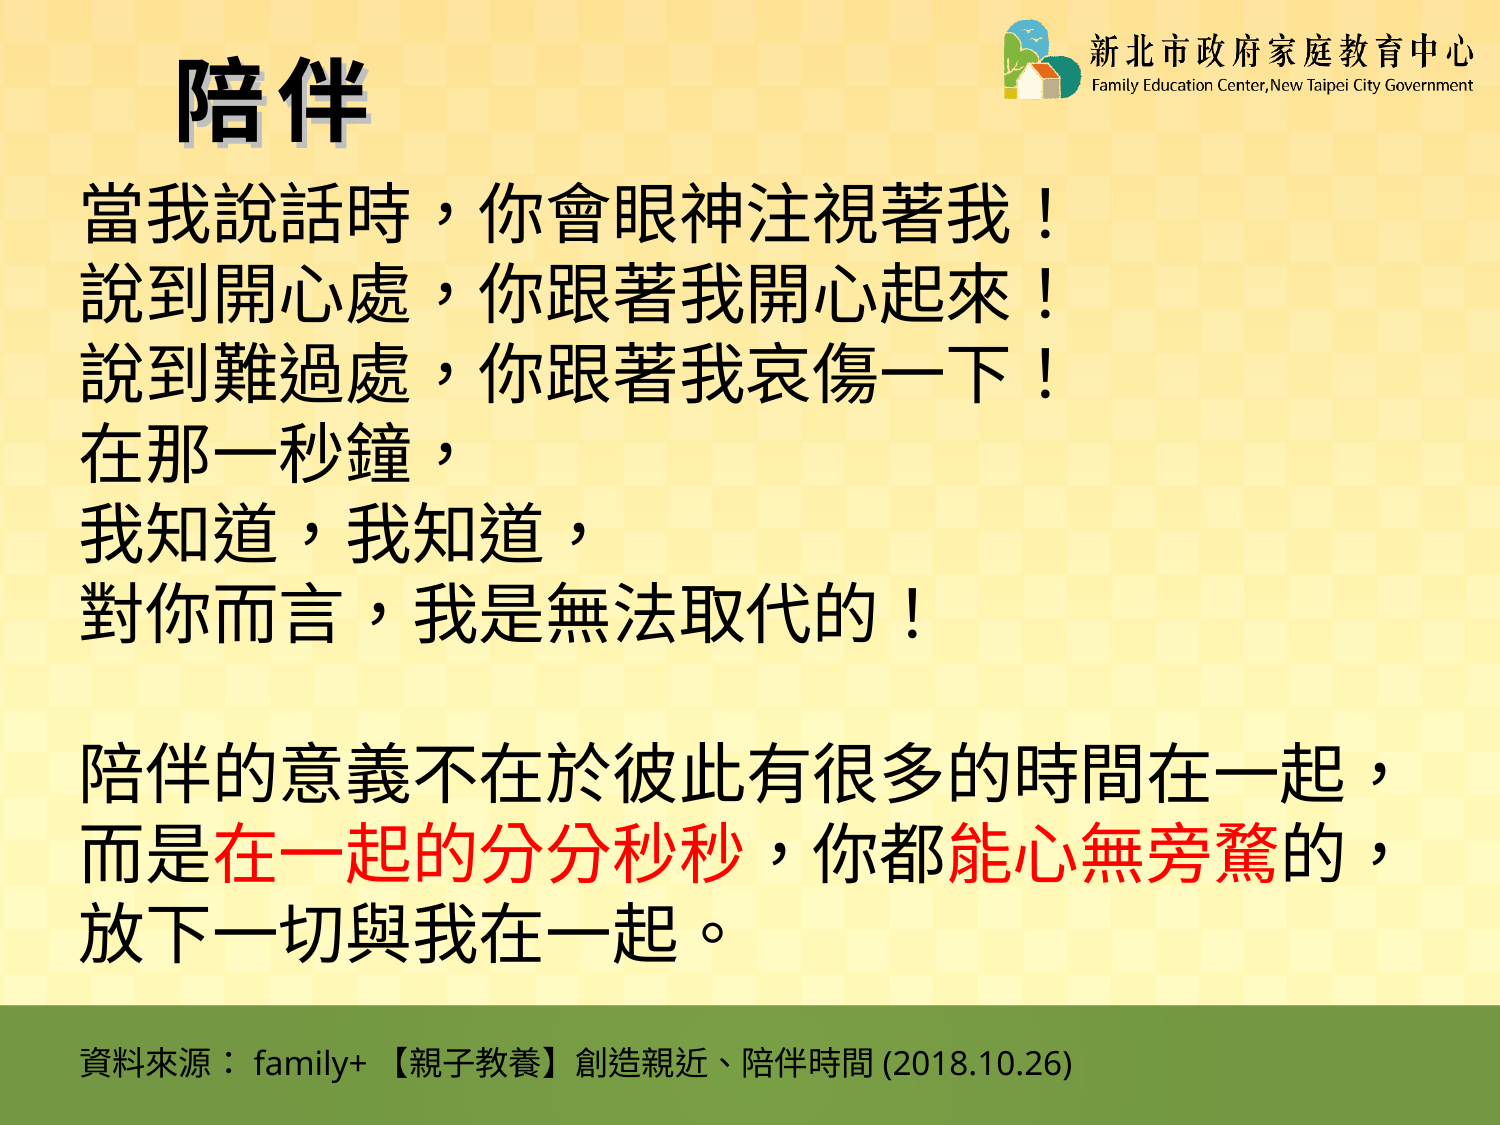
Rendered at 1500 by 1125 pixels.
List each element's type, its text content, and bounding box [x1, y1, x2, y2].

text_box 當我說話時，你會眼神注視著我！ 說到開心處，你跟著我開心起來！ 說到難過處，你跟著我哀傷一下！ 在那一秒鐘， 我知道，我知道， 對你而言，我是無法取代的！ 陪伴的意義不在於彼此有很多的時間在一起，而是在一起的分分秒秒，你都能心無旁騖的，放下一切與我在一起。 [63, 164, 1436, 988]
text_box 陪伴 [158, 35, 399, 162]
text_box 資料來源：family+【親子教養】創造親近、陪伴時間(2018.10.26) [64, 1035, 1500, 1090]
